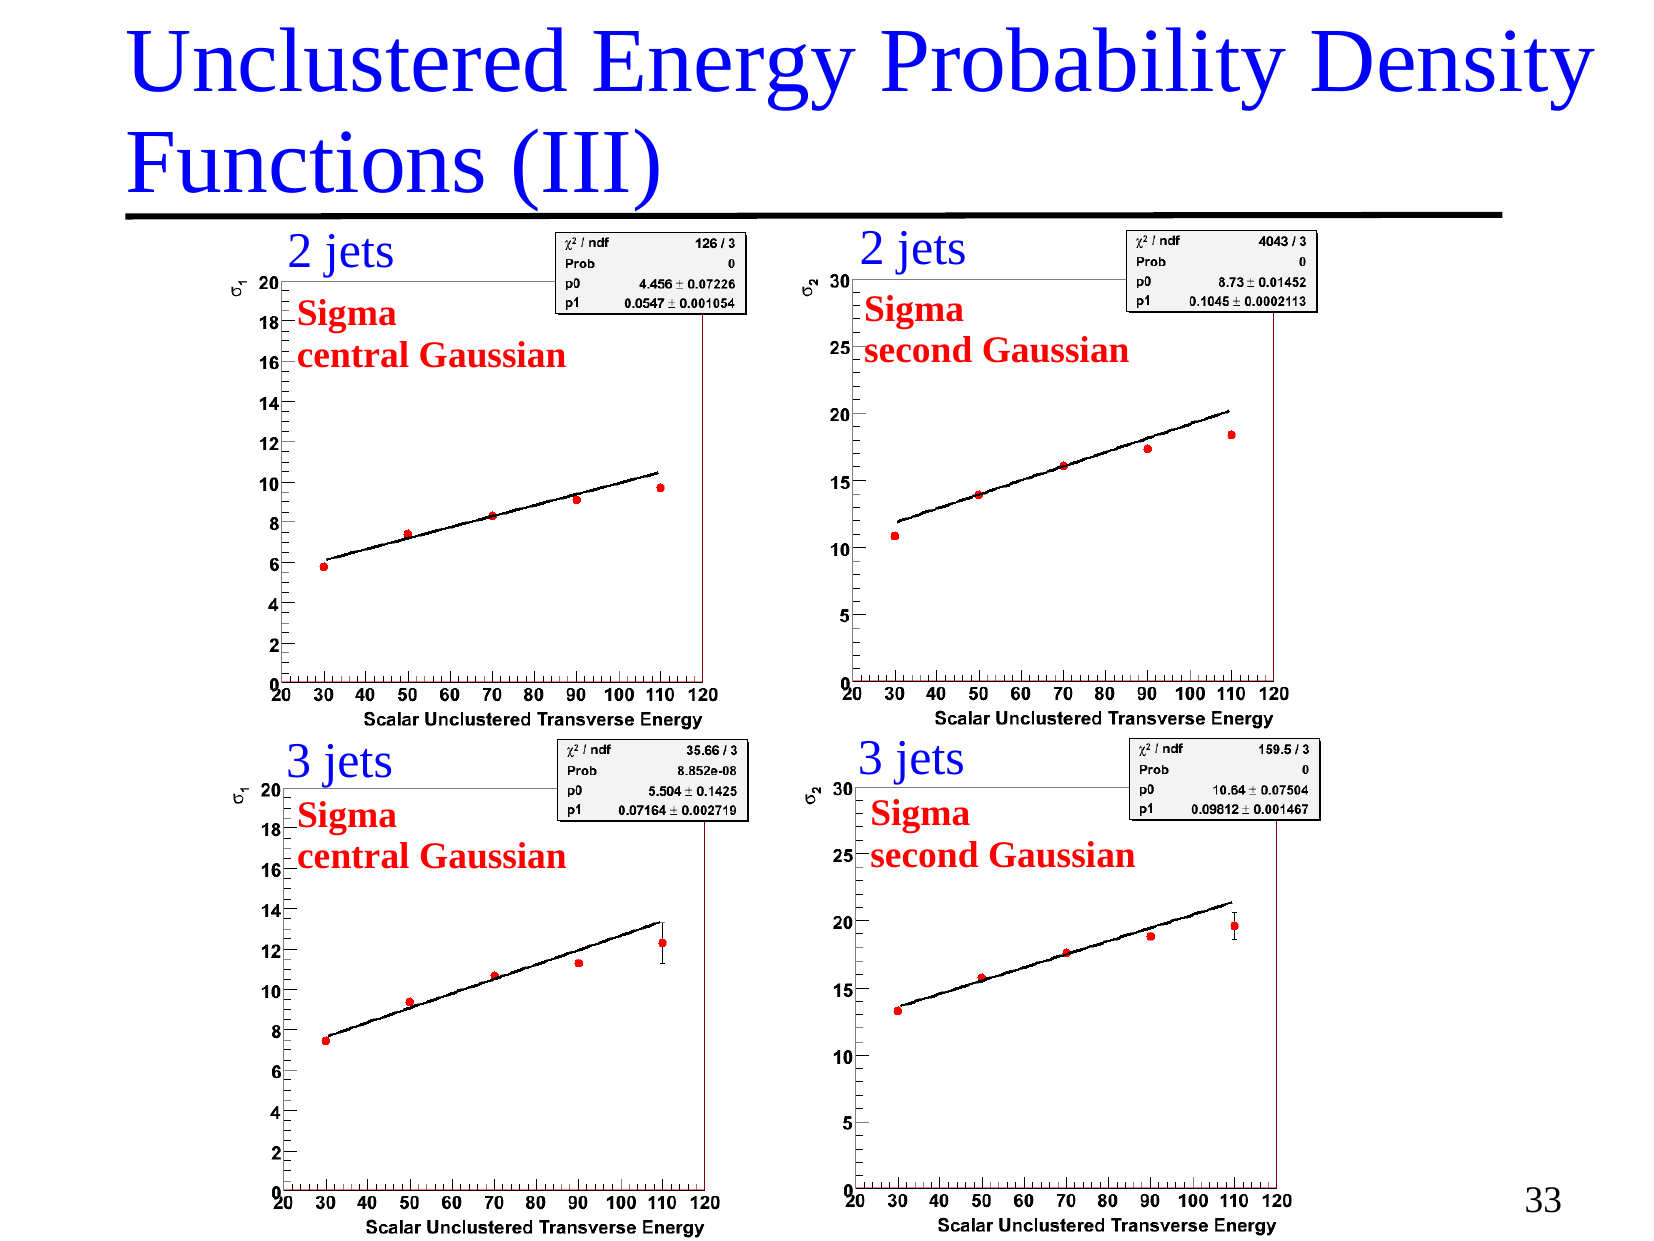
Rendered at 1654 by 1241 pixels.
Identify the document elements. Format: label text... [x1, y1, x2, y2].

text_box 3 jets [286, 732, 392, 789]
text_box 2 jets [859, 220, 965, 276]
text_box Sigma second Gaussian [870, 792, 1136, 876]
text_box Unclustered Energy Probability Density Functions (III) [125, 9, 1602, 213]
text_box 2 jets [287, 223, 393, 279]
text_box Sigma central Gaussian [296, 292, 567, 376]
picture [800, 228, 1326, 732]
text_box Sigma second Gaussian [864, 287, 1130, 371]
picture [229, 230, 755, 733]
text_box 3 jets [857, 729, 964, 786]
picture [231, 737, 757, 1241]
text_box Sigma central Gaussian [296, 793, 567, 877]
picture [803, 736, 1329, 1239]
